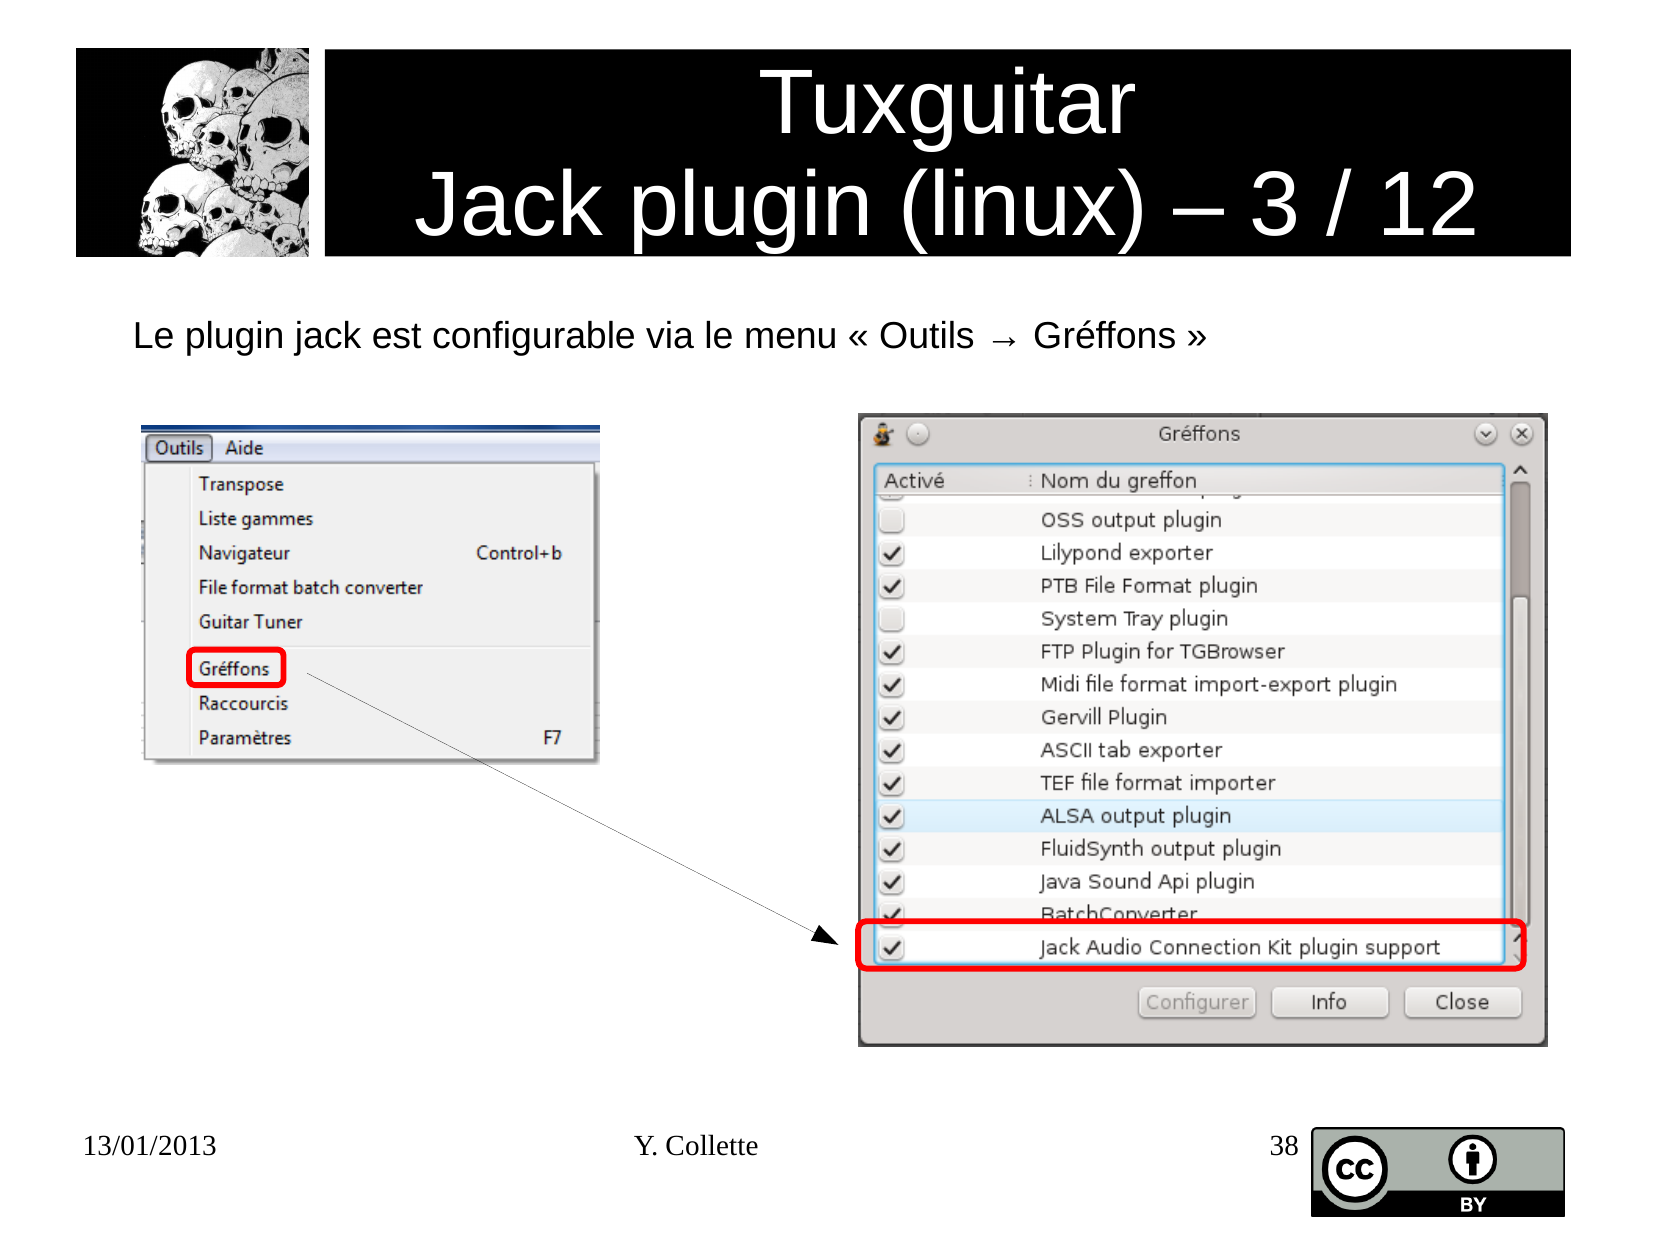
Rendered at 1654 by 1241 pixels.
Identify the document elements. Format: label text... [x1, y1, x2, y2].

title Tuxguitar Jack plugin (linux) – 3 / 12 [324, 49, 1571, 257]
picture [141, 425, 600, 765]
picture [862, 925, 1520, 965]
picture [1311, 1127, 1565, 1217]
picture [76, 48, 309, 257]
picture [858, 413, 1548, 1047]
text_box Le plugin jack est configurable via le menu « Outils → Gréffons » [118, 307, 1548, 364]
